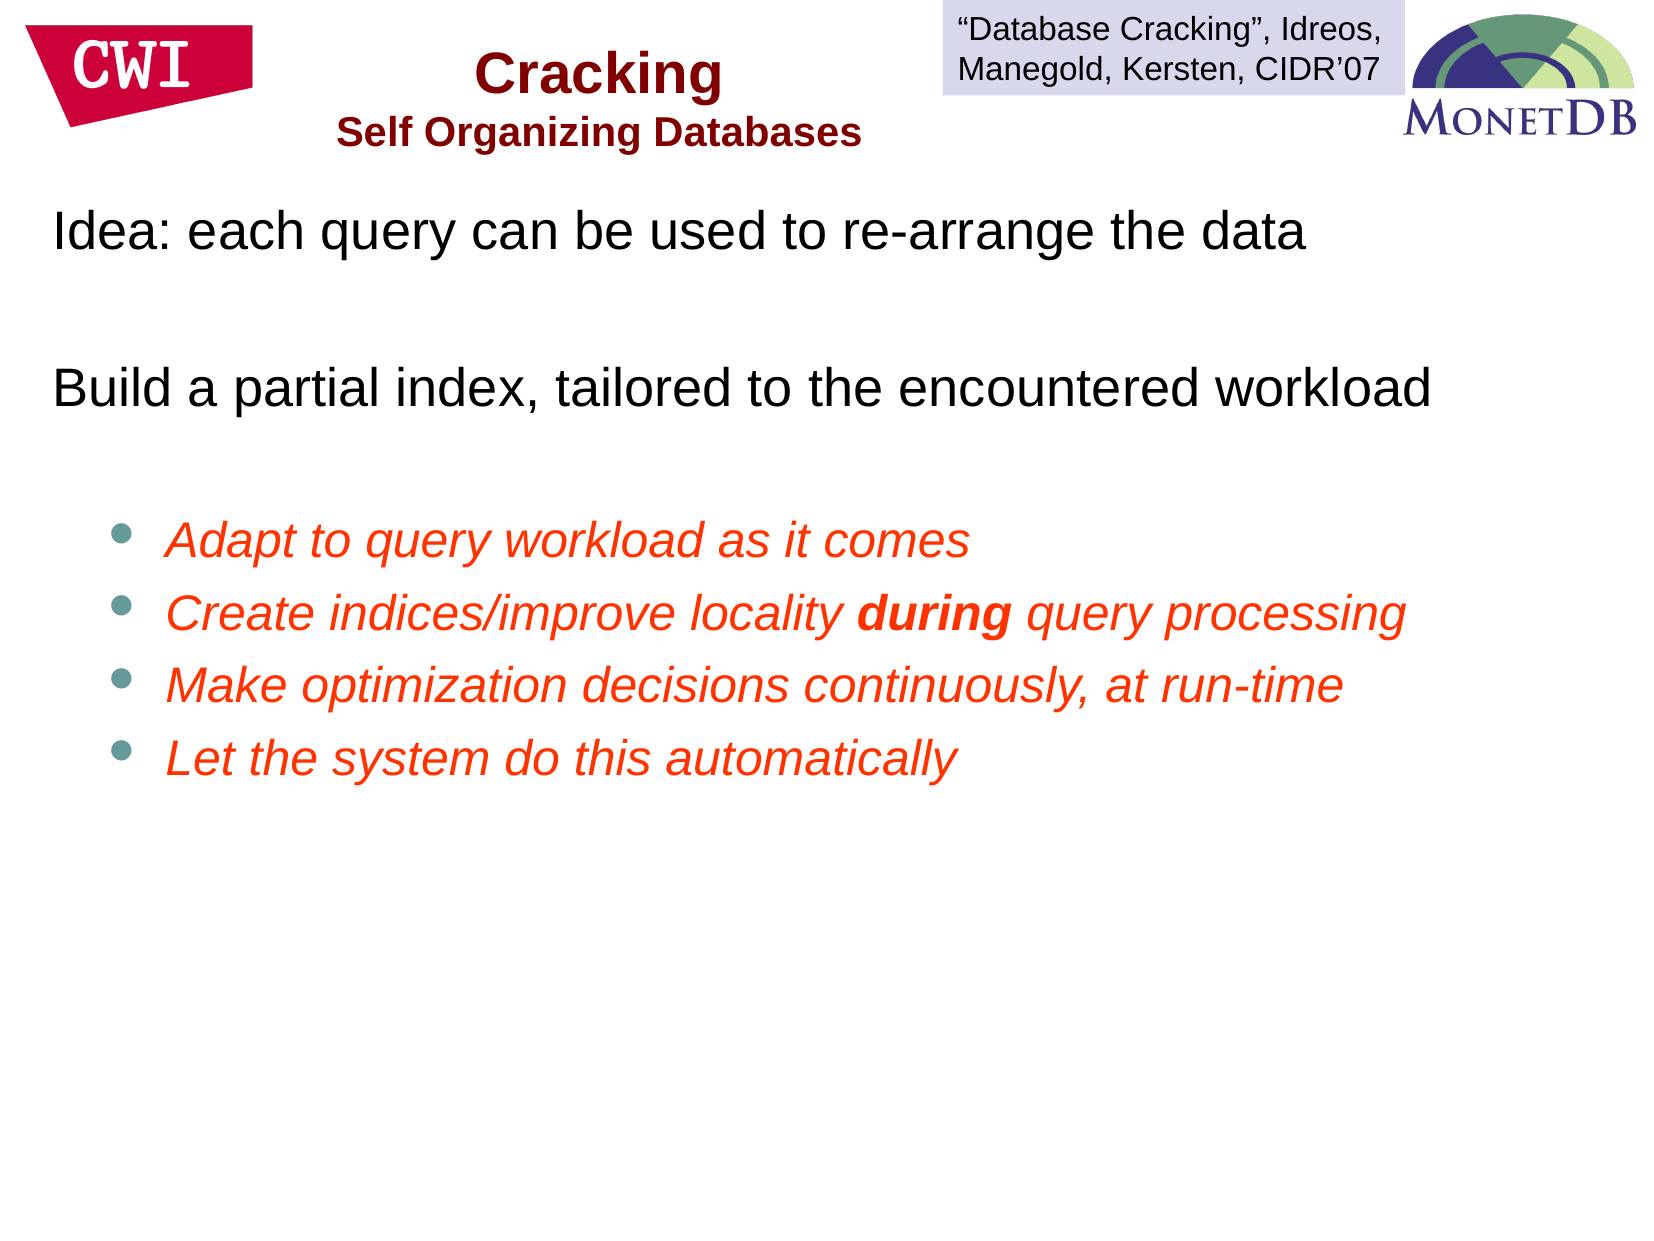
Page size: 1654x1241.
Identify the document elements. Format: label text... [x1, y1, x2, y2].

text_box “Database Cracking”, Idreos, Manegold, Kersten, CIDR’07 [942, 0, 1406, 96]
title Cracking Self Organizing Databases [255, 0, 944, 163]
picture [1403, 14, 1636, 135]
picture [0, 0, 255, 150]
text_box Idea: each query can be used to re-arrange the data Build a partial index, tailored to the encountered workload Adapt to query workload as it comes Create indices/improve locality during query processing Make optimization decisions continuously, at run-time Let the system do this automatically [37, 187, 1500, 1063]
